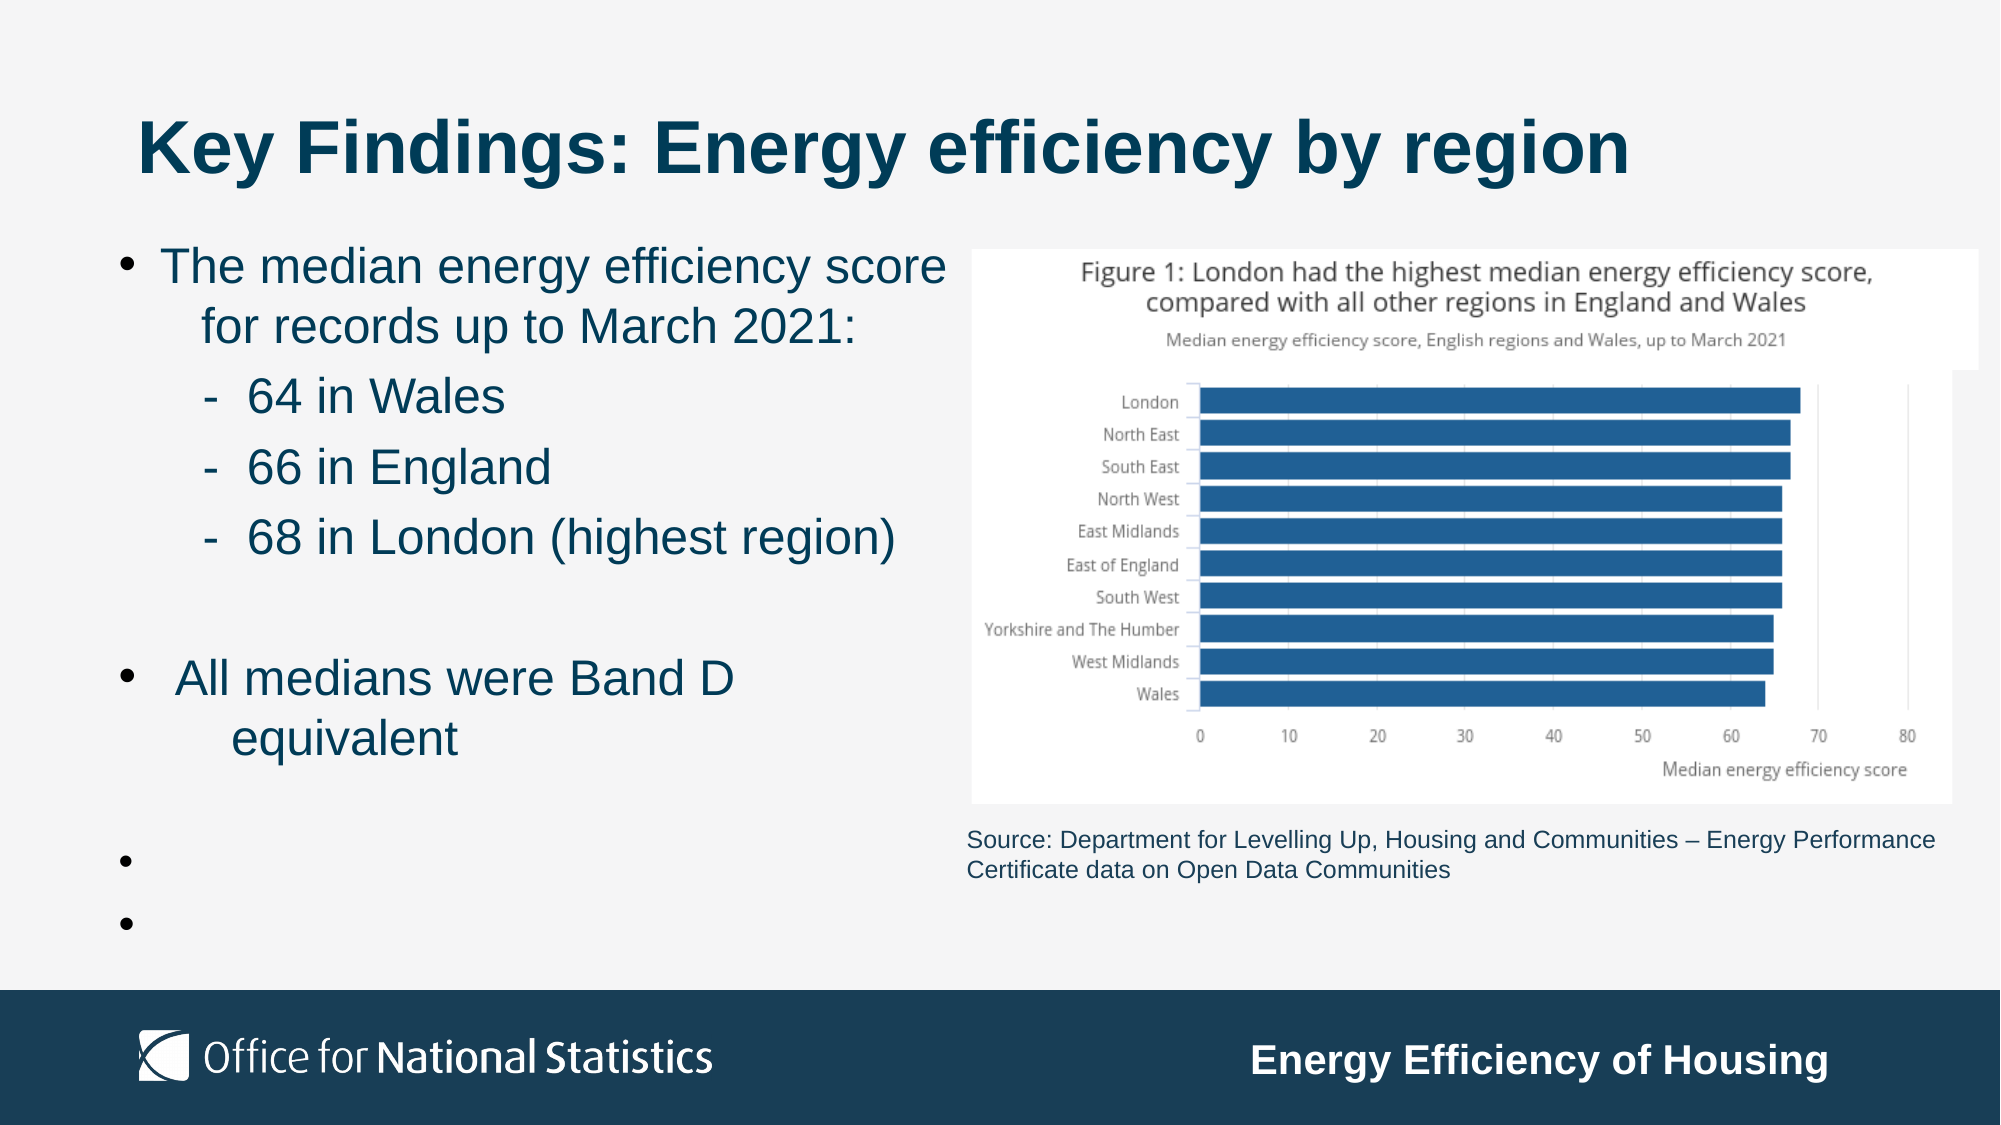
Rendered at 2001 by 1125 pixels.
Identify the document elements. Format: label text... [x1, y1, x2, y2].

picture [971, 249, 1979, 804]
text_box Energy Efficiency of Housing [1235, 1025, 1866, 1086]
list The median energy efficiency score for records up to March 2021: - 64 in Wales - 66 in England - 68 in London (highest region) All medians were Band D equivalent [118, 233, 972, 967]
title Key Findings: Energy efficiency by region [137, 105, 1863, 192]
text_box Source: Department for Levelling Up, Housing and Communities – Energy Performance Certificate data on Open Data Communities [966, 815, 2000, 891]
